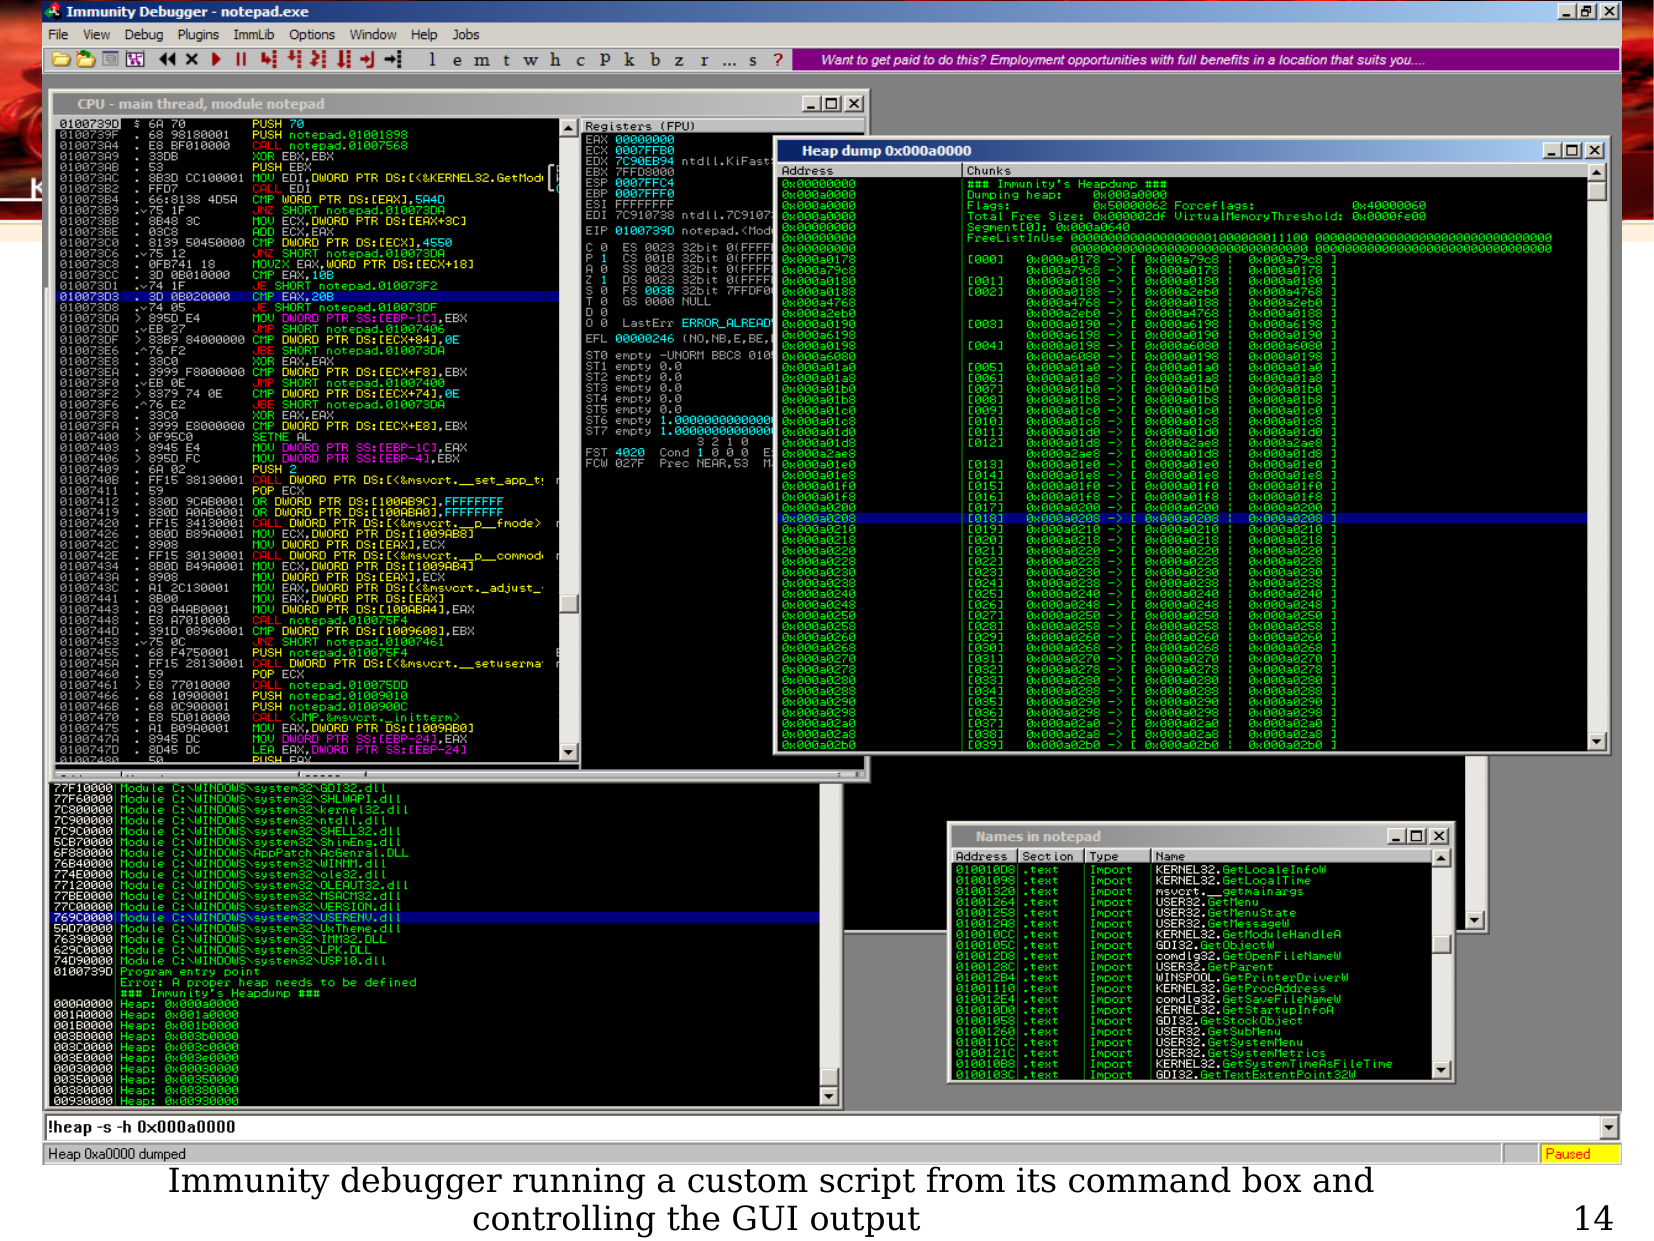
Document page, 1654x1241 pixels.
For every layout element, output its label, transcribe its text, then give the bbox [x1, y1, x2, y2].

list Immunity debugger running a custom script from its command box and controlling the GUI output [150, 1165, 1534, 1241]
picture [0, 0, 1654, 1165]
